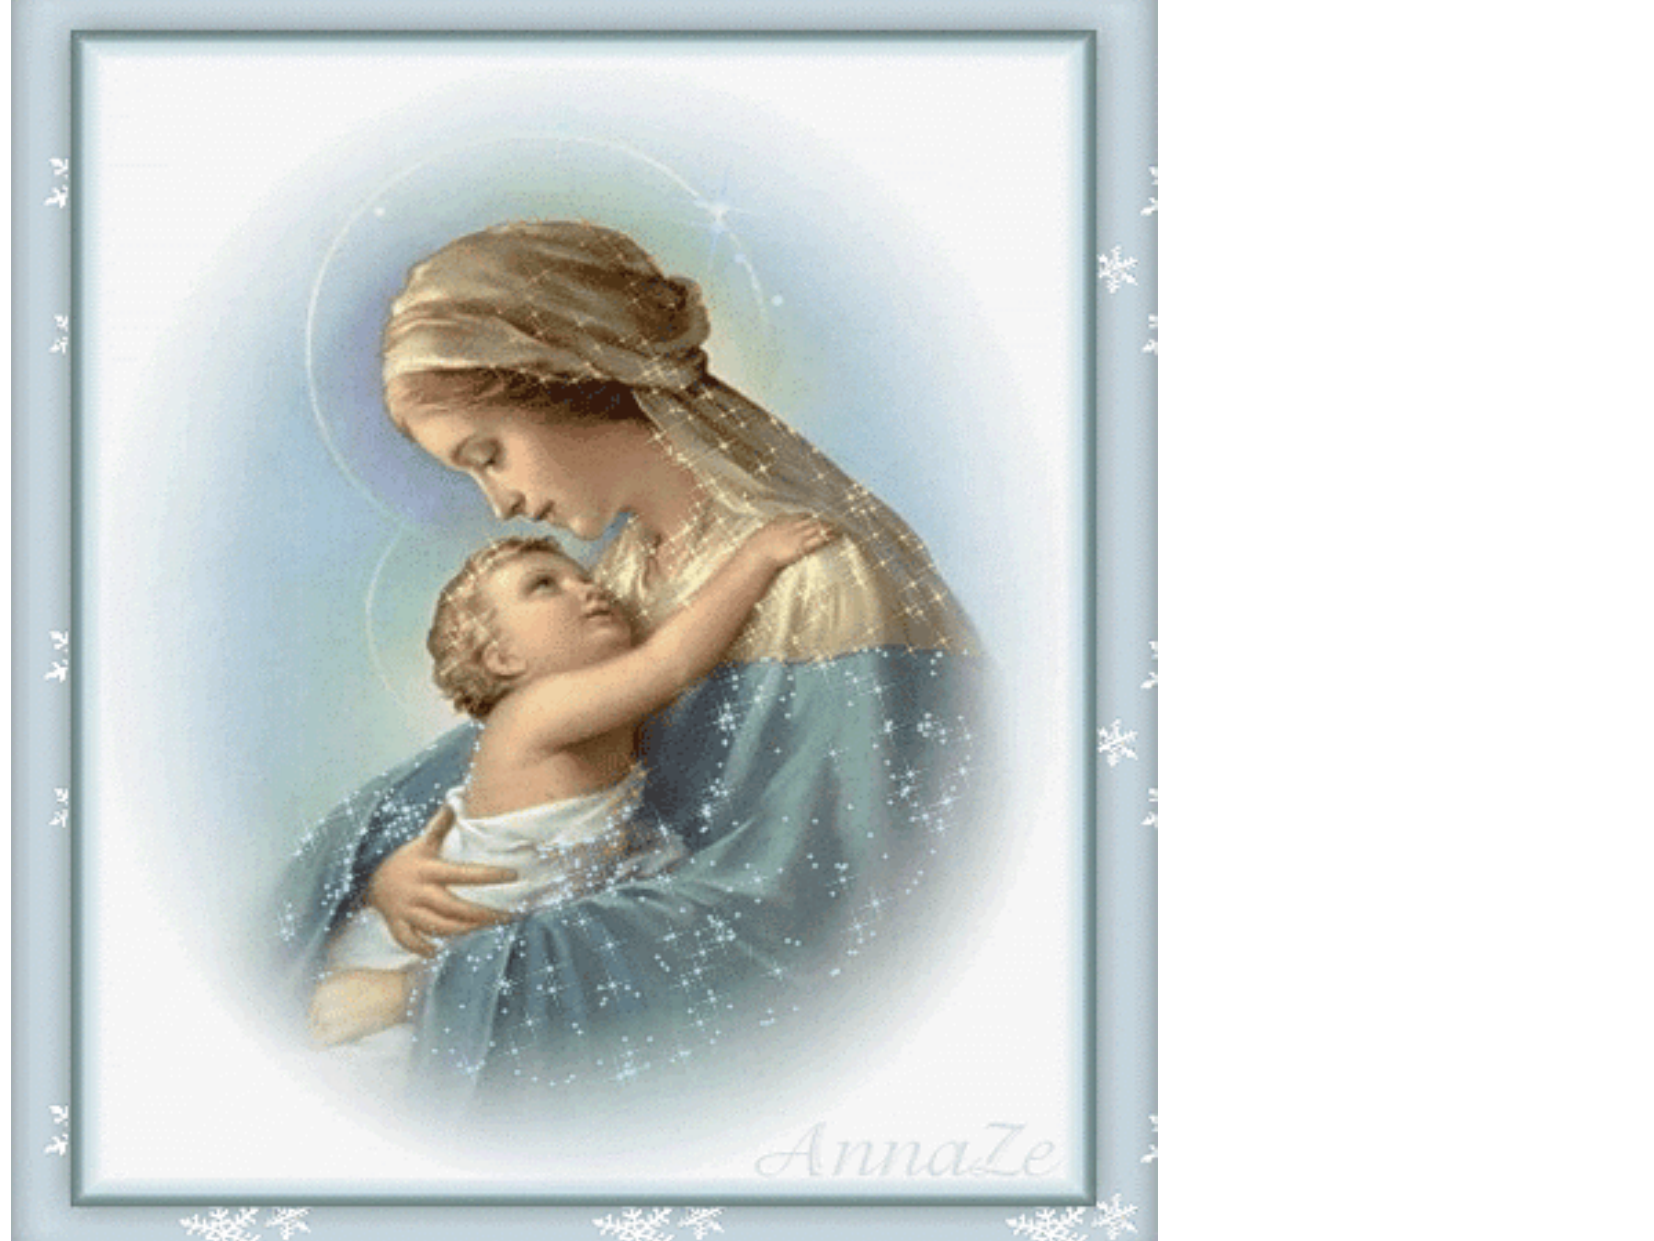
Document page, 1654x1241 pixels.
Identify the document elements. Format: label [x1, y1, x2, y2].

picture [11, 0, 1158, 1241]
